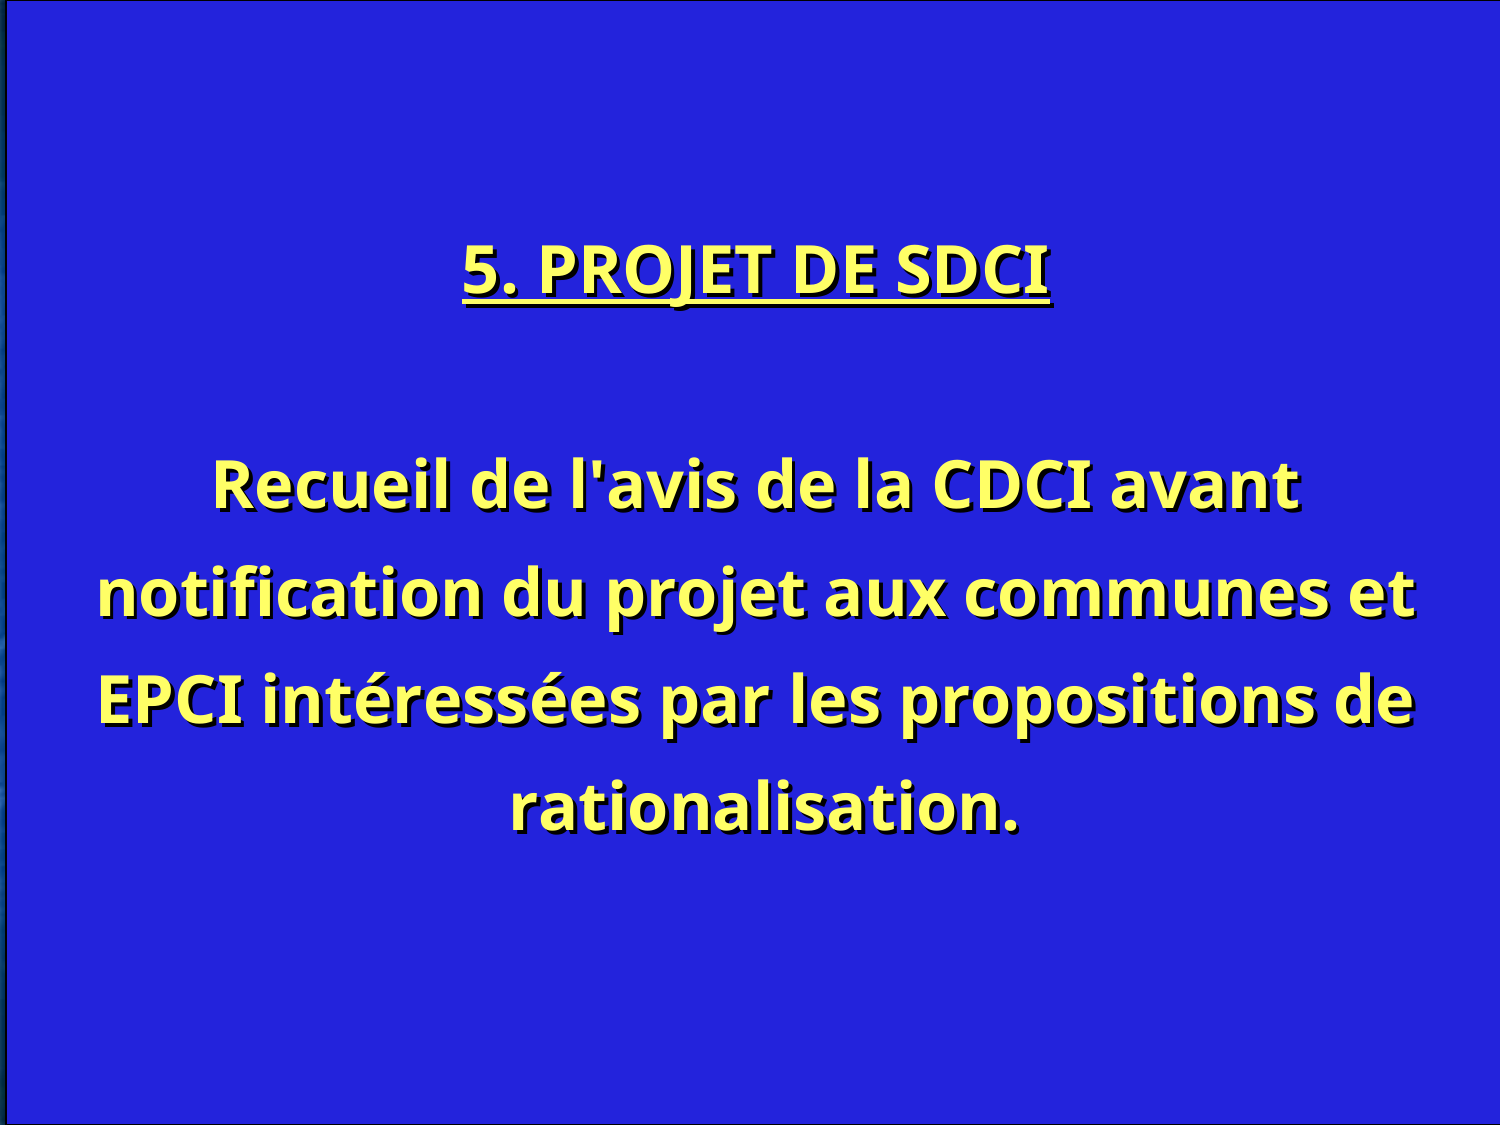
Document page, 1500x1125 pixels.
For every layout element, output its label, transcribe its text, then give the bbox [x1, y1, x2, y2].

picture [0, 1088, 5, 1125]
picture [0, 0, 5, 1083]
text_box 5. PROJET DE SDCI Recueil de l'avis de la CDCI avant notification du projet aux communes et EPCI intéressées par les propositions de rationalisation. [5, 0, 1500, 1125]
